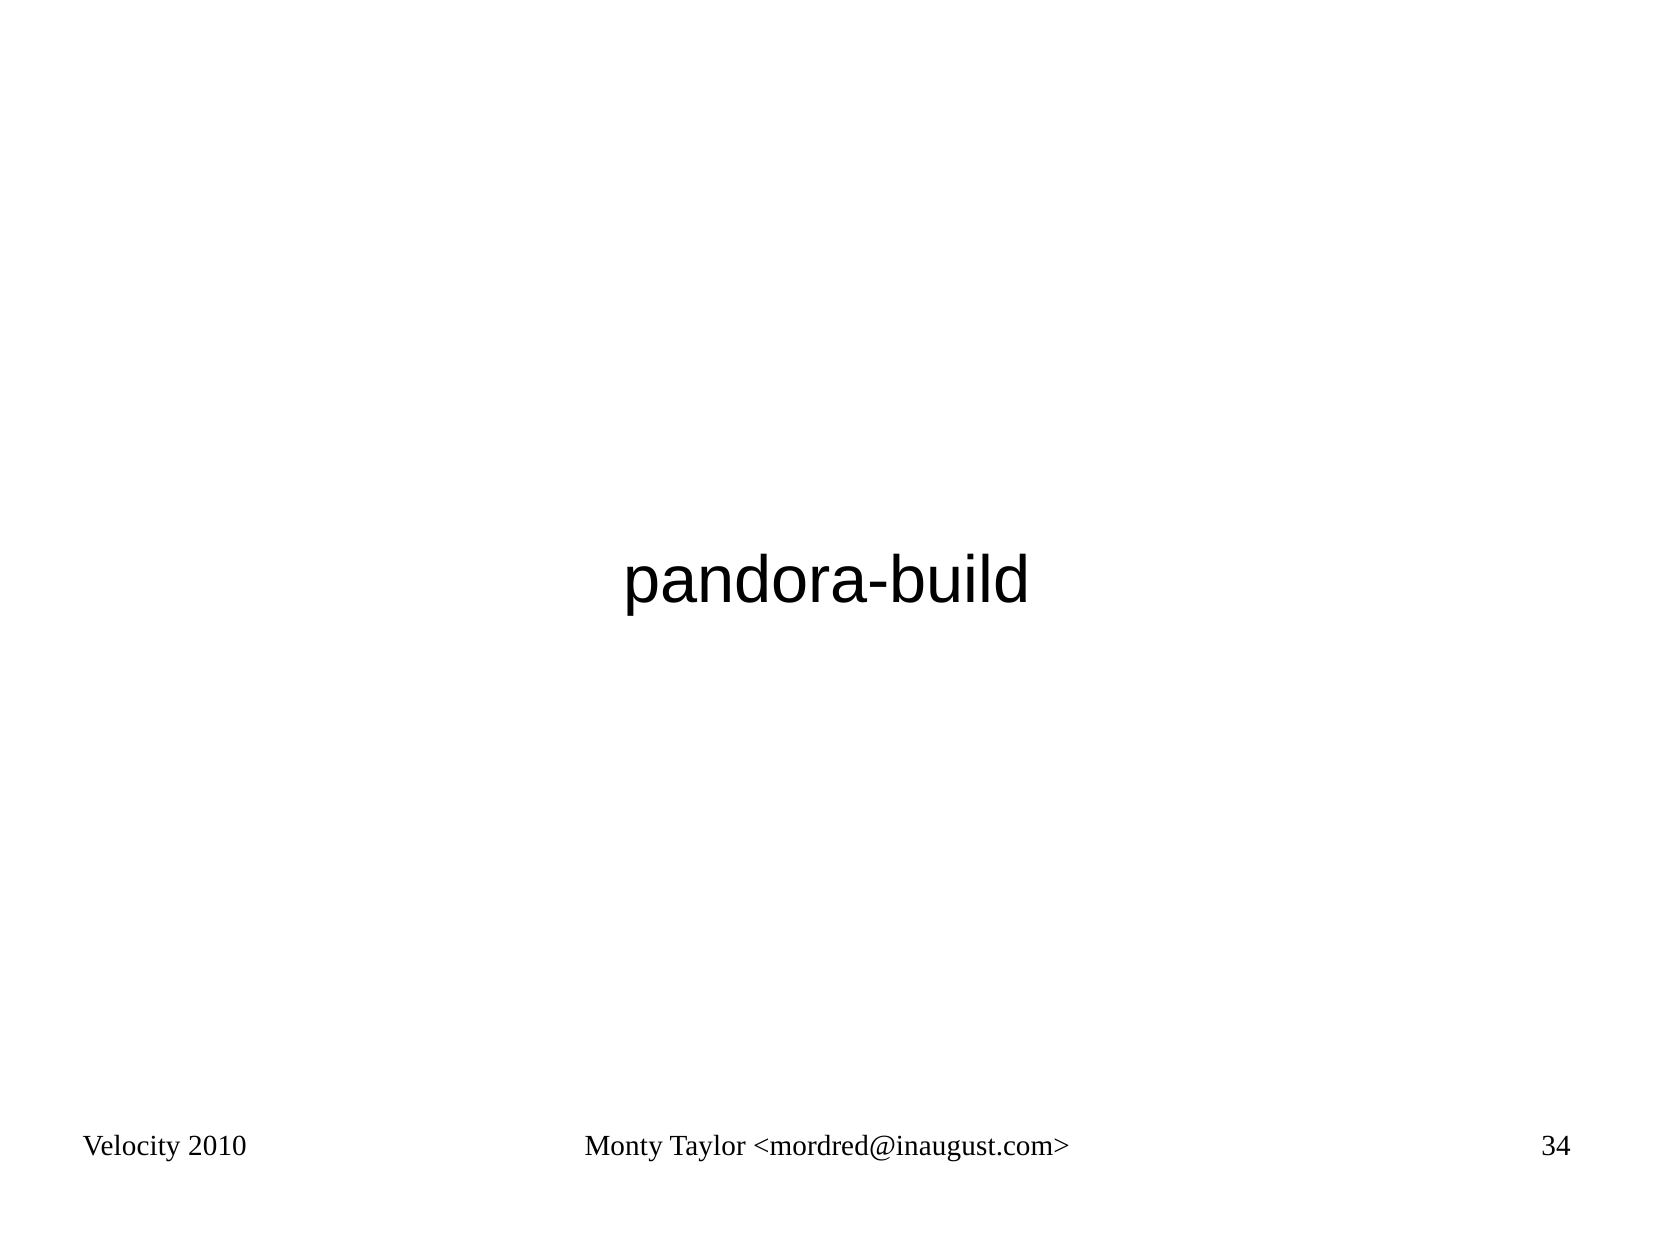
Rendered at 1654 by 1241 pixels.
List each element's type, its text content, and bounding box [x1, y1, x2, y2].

subtitle pandora-build [82, 56, 1571, 1102]
